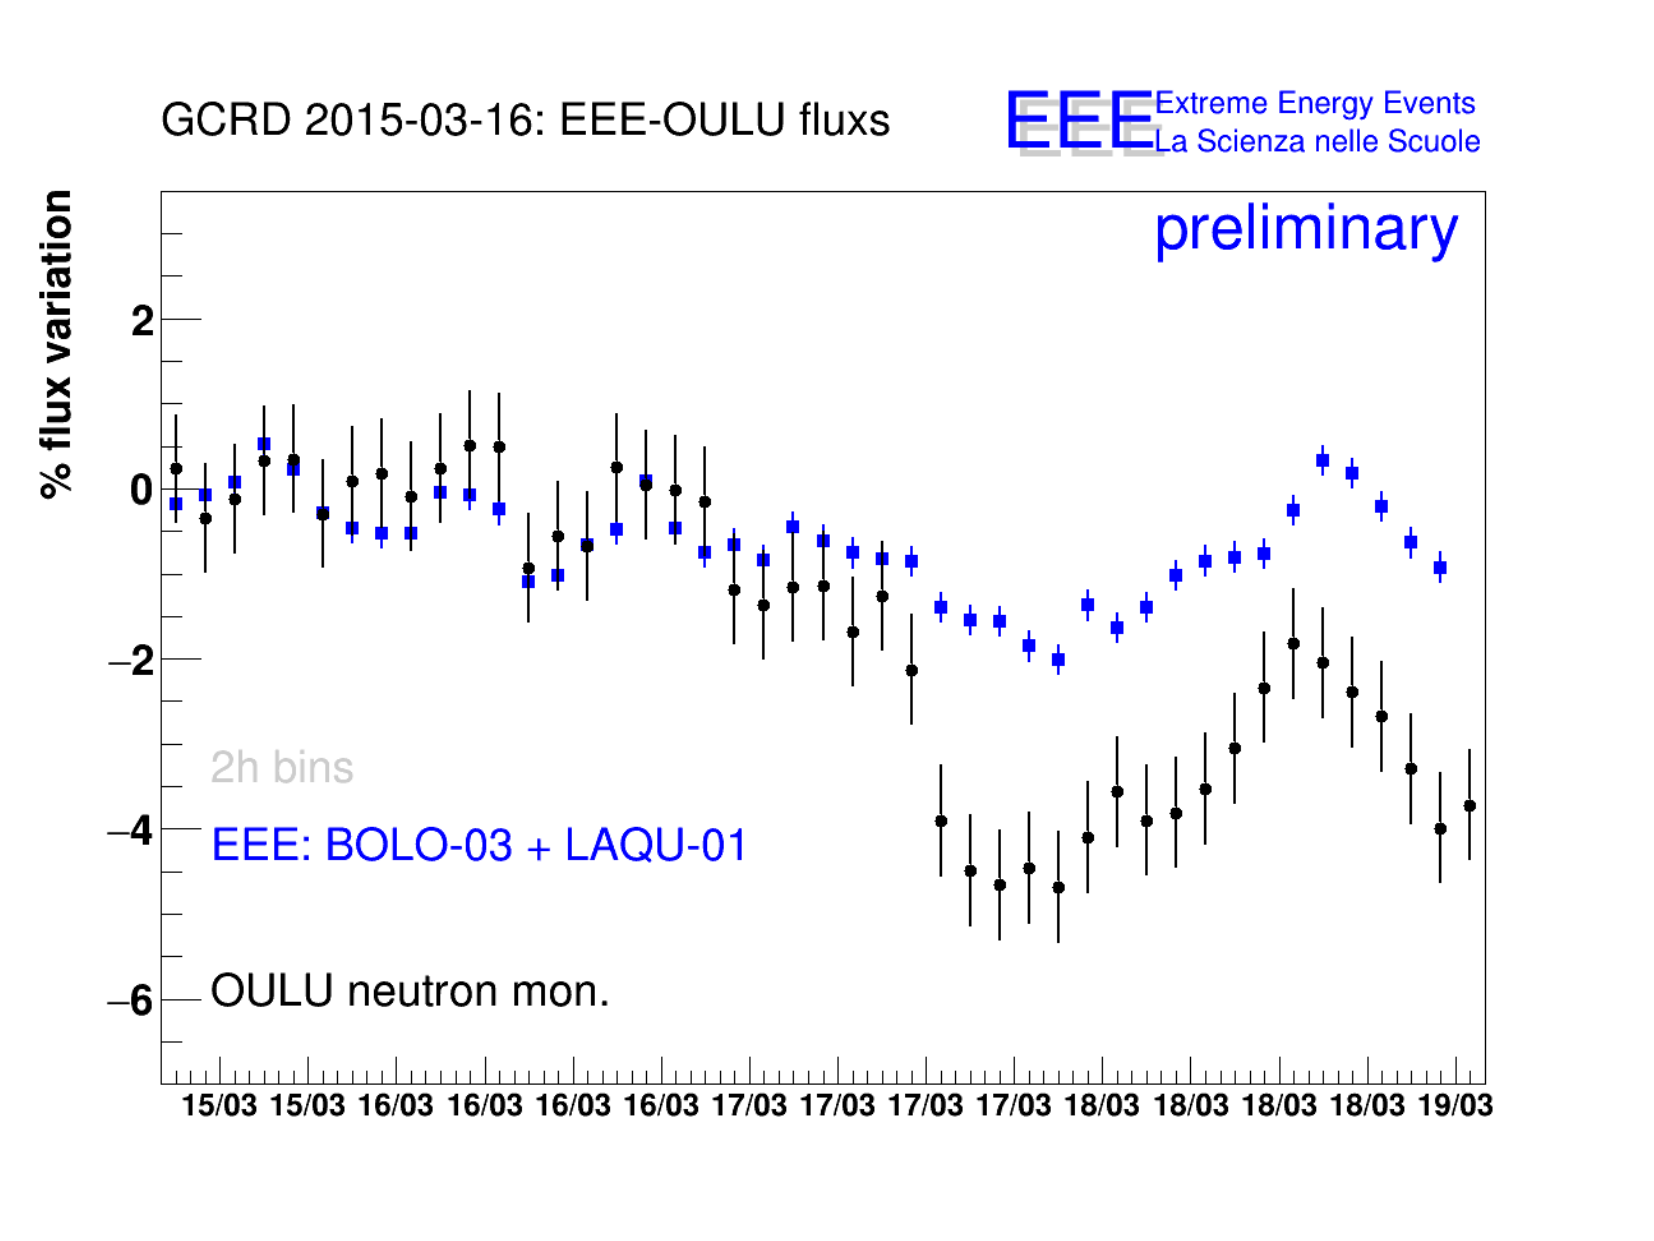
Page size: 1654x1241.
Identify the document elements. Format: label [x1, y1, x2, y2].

picture [0, 80, 1651, 1196]
